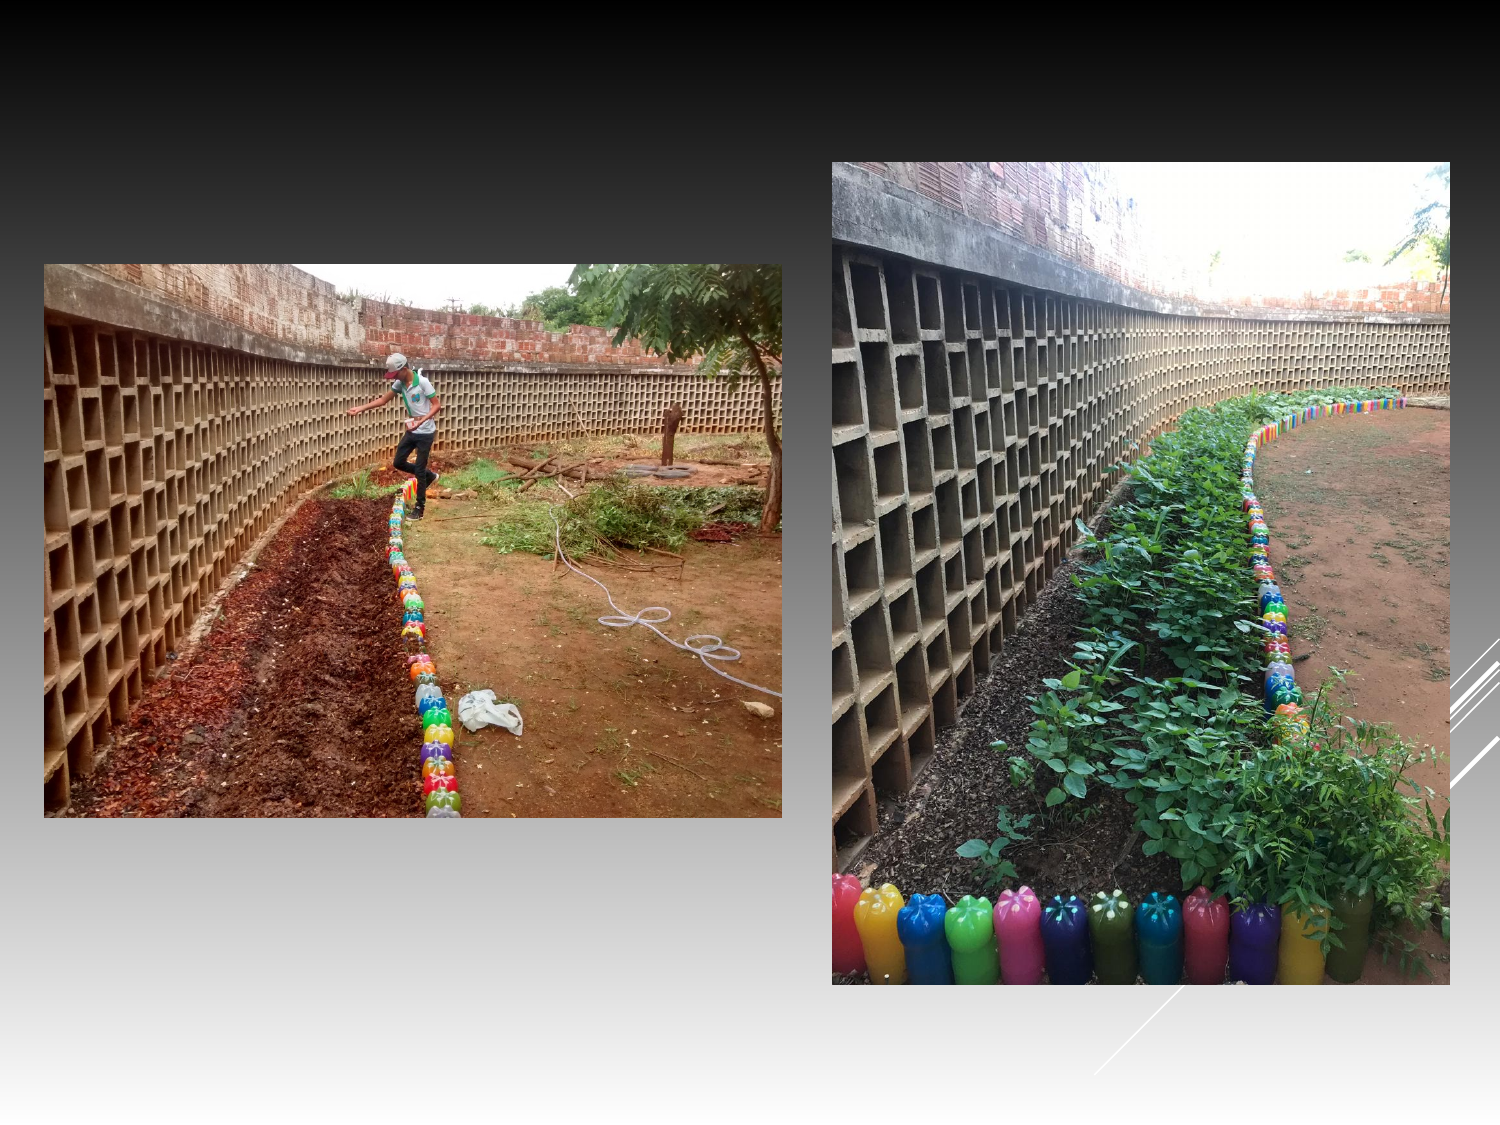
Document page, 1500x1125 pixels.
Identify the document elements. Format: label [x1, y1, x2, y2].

picture [832, 162, 1450, 985]
picture [44, 264, 782, 818]
